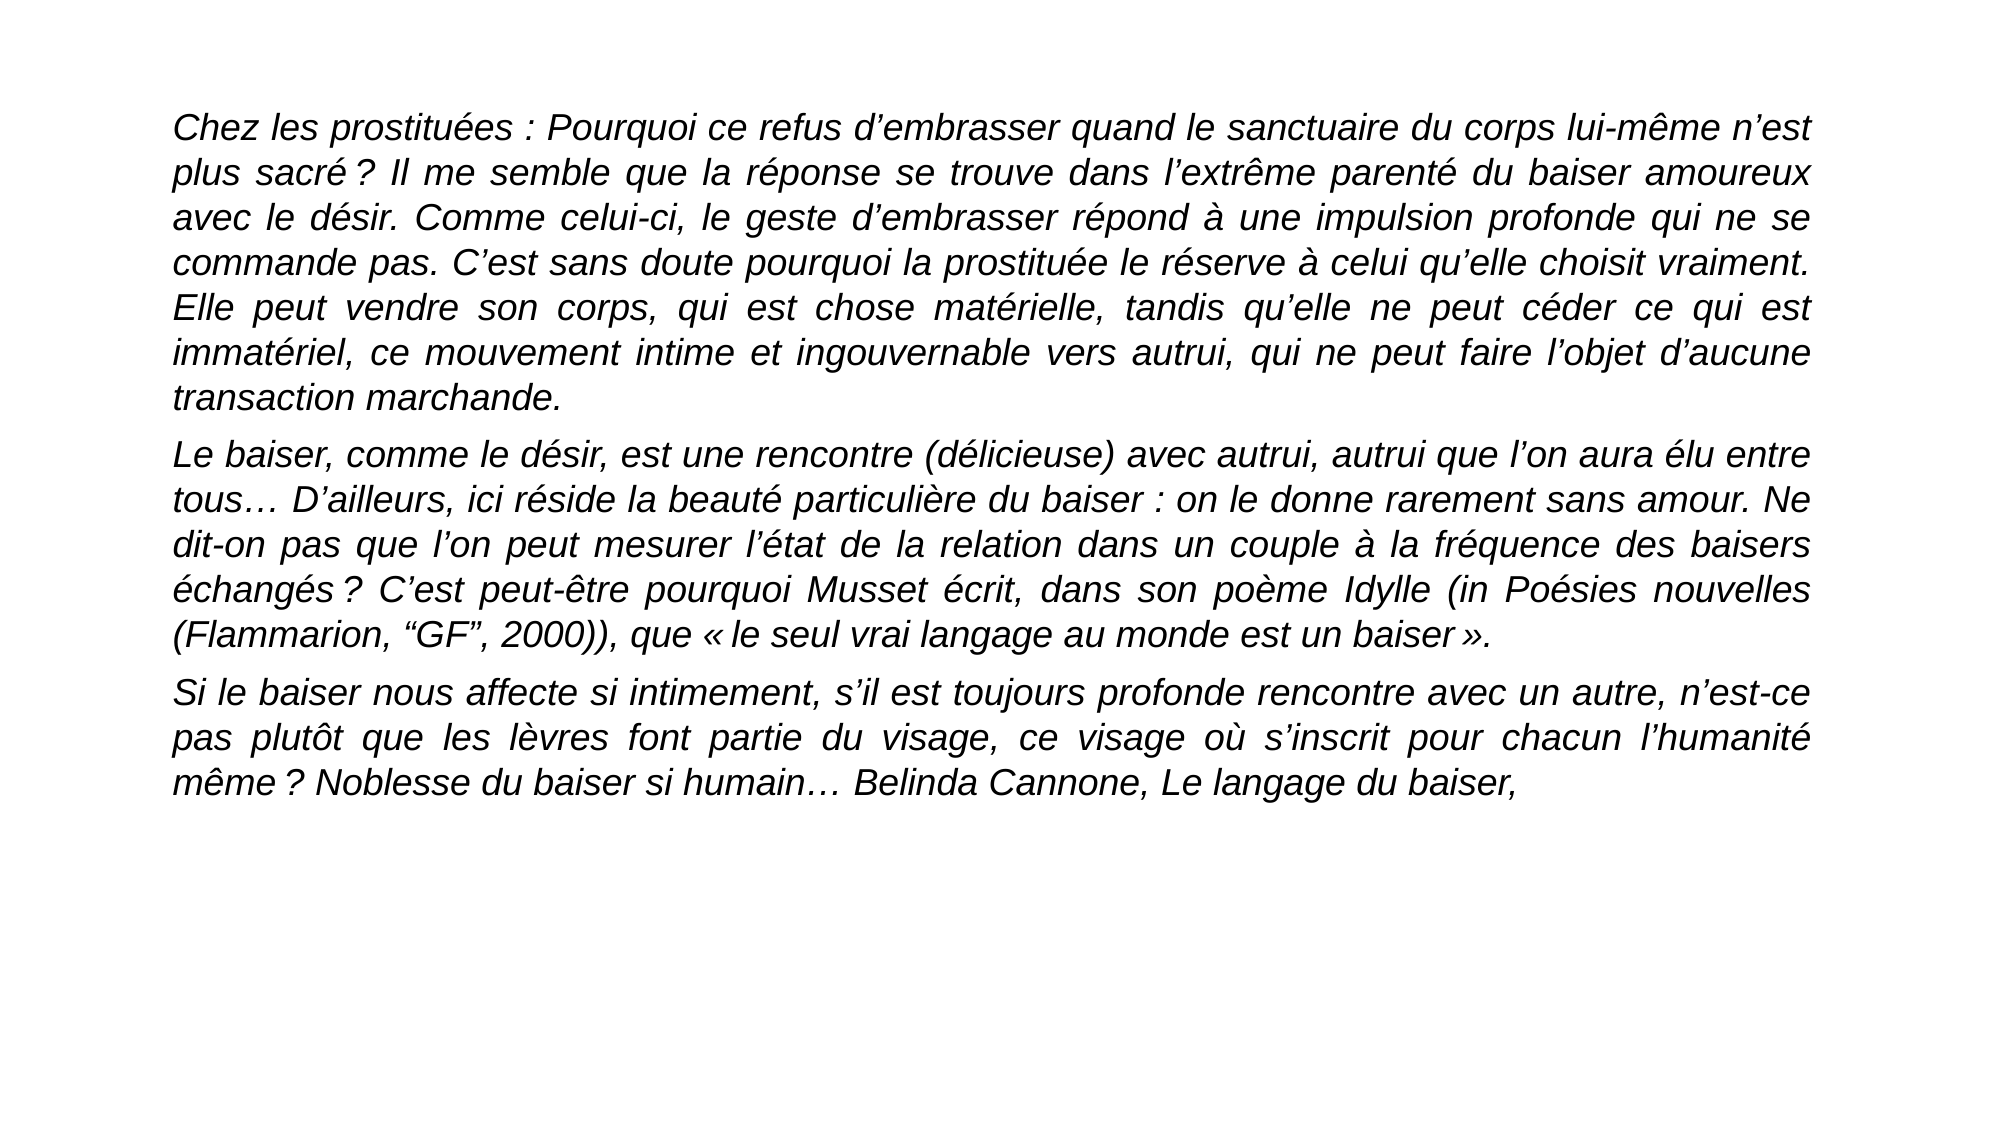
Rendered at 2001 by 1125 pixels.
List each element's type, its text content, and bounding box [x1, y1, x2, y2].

text_box Chez les prostituées : Pourquoi ce refus d’embrasser quand le sanctuaire du corps lui-même n’est plus sacré ? Il me semble que la réponse se trouve dans l’extrême parenté du baiser amoureux avec le désir. Comme celui-ci, le geste d’embrasser répond à une impulsion profonde qui ne se commande pas. C’est sans doute pourquoi la prostituée le réserve à celui qu’elle choisit vraiment. Elle peut vendre son corps, qui est chose matérielle, tandis qu’elle ne peut céder ce qui est immatériel, ce mouvement intime et ingouvernable vers autrui, qui ne peut faire l’objet d’aucune transaction marchande. Le baiser, comme le désir, est une rencontre (délicieuse) avec autrui, autrui que l’on aura élu entre tous… D’ailleurs, ici réside la beauté particulière du baiser : on le donne rarement sans amour. Ne dit-on pas que l’on peut mesurer l’état de la relation dans un couple à la fréquence des baisers échangés ? C’est peut-être pourquoi Musset écrit, dans son poème Idylle (in Poésies nouvelles (Flammarion, “GF”, 2000)), que « le seul vrai langage au monde est un baiser ». Si le baiser nous affecte si intimement, s’il est toujours profonde rencontre avec un autre, n’est-ce pas plutôt que les lèvres font partie du visage, ce visage où s’inscrit pour chacun l’humanité même ? Noblesse du baiser si humain… Belinda Cannone, Le langage du baiser, [68, 95, 1833, 843]
